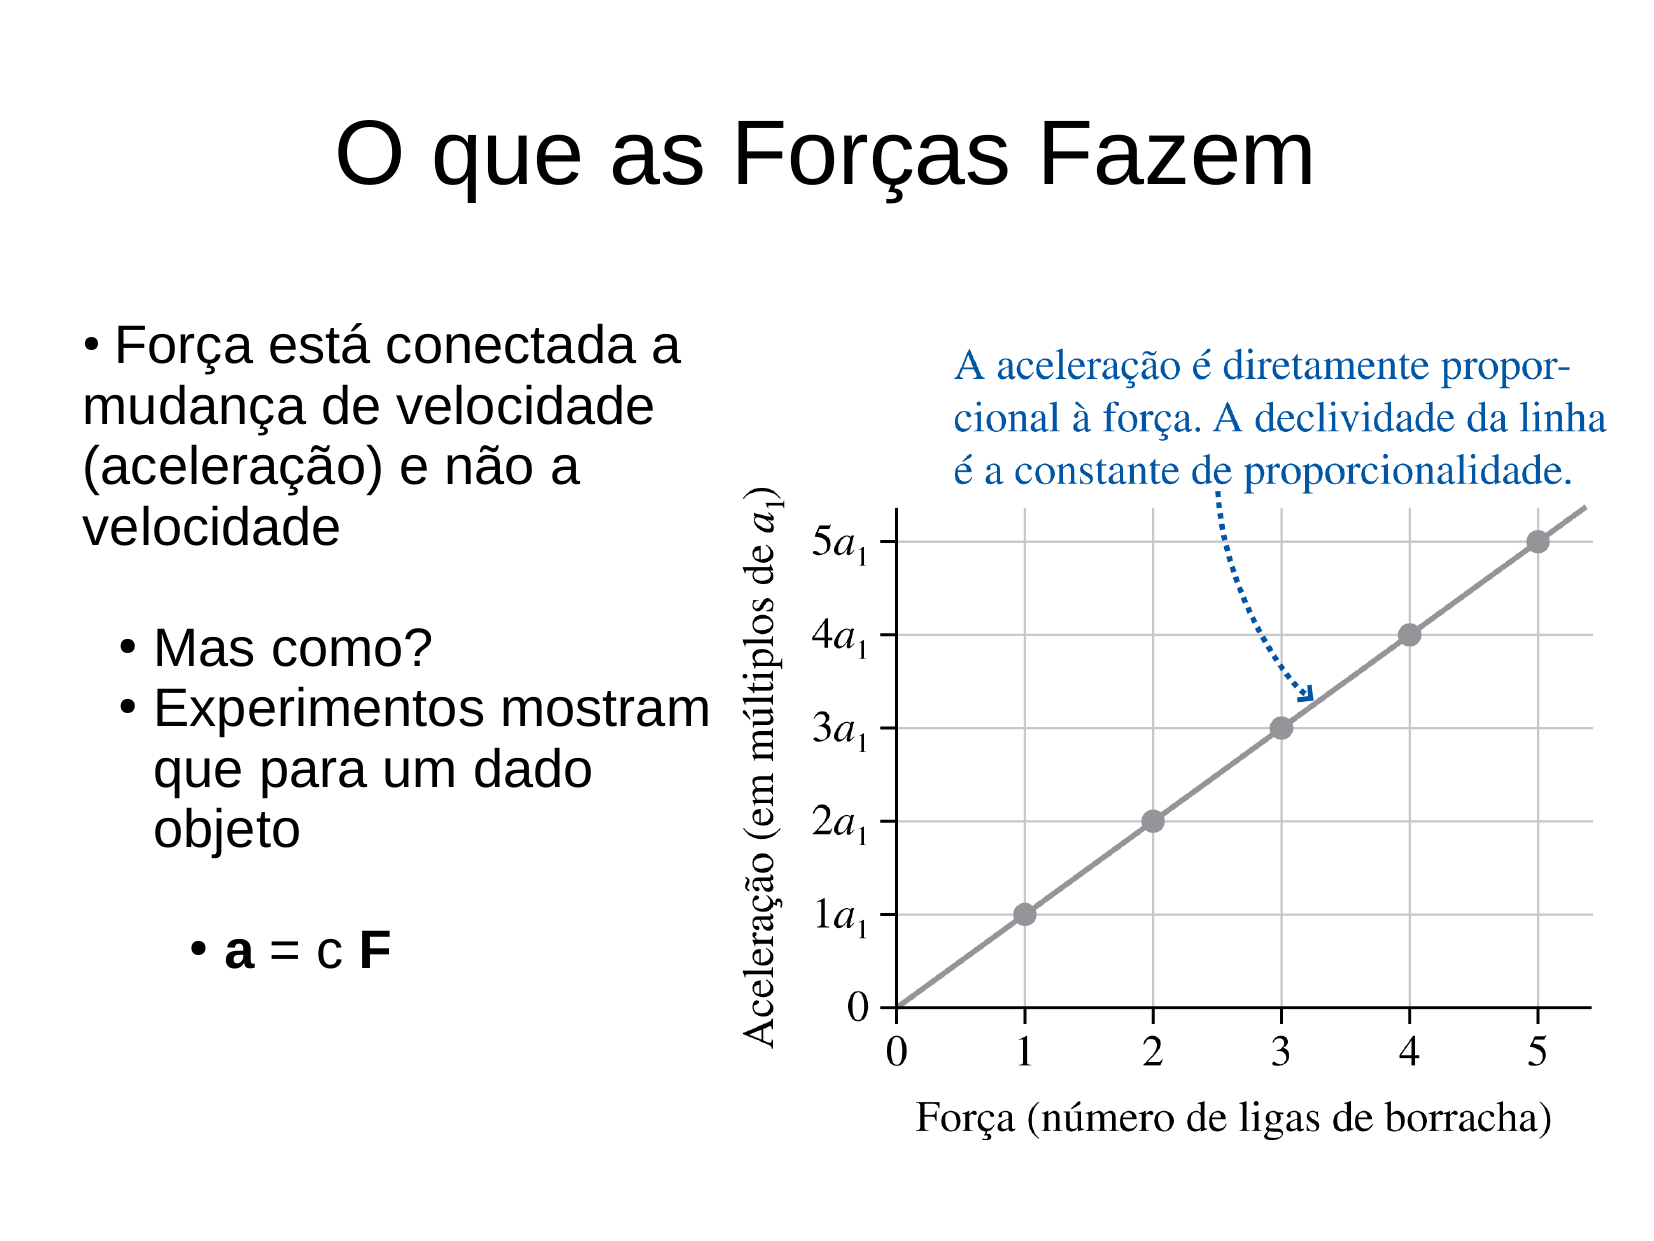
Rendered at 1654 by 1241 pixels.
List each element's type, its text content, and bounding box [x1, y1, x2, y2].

picture [736, 342, 1617, 1140]
subtitle Força está conectada a mudança de velocidade (aceleração) e não a velocidade Mas como? Experimentos mostram que para um dado objeto a = c F [82, 287, 714, 1008]
title O que as Forças Fazem [82, 49, 1571, 257]
